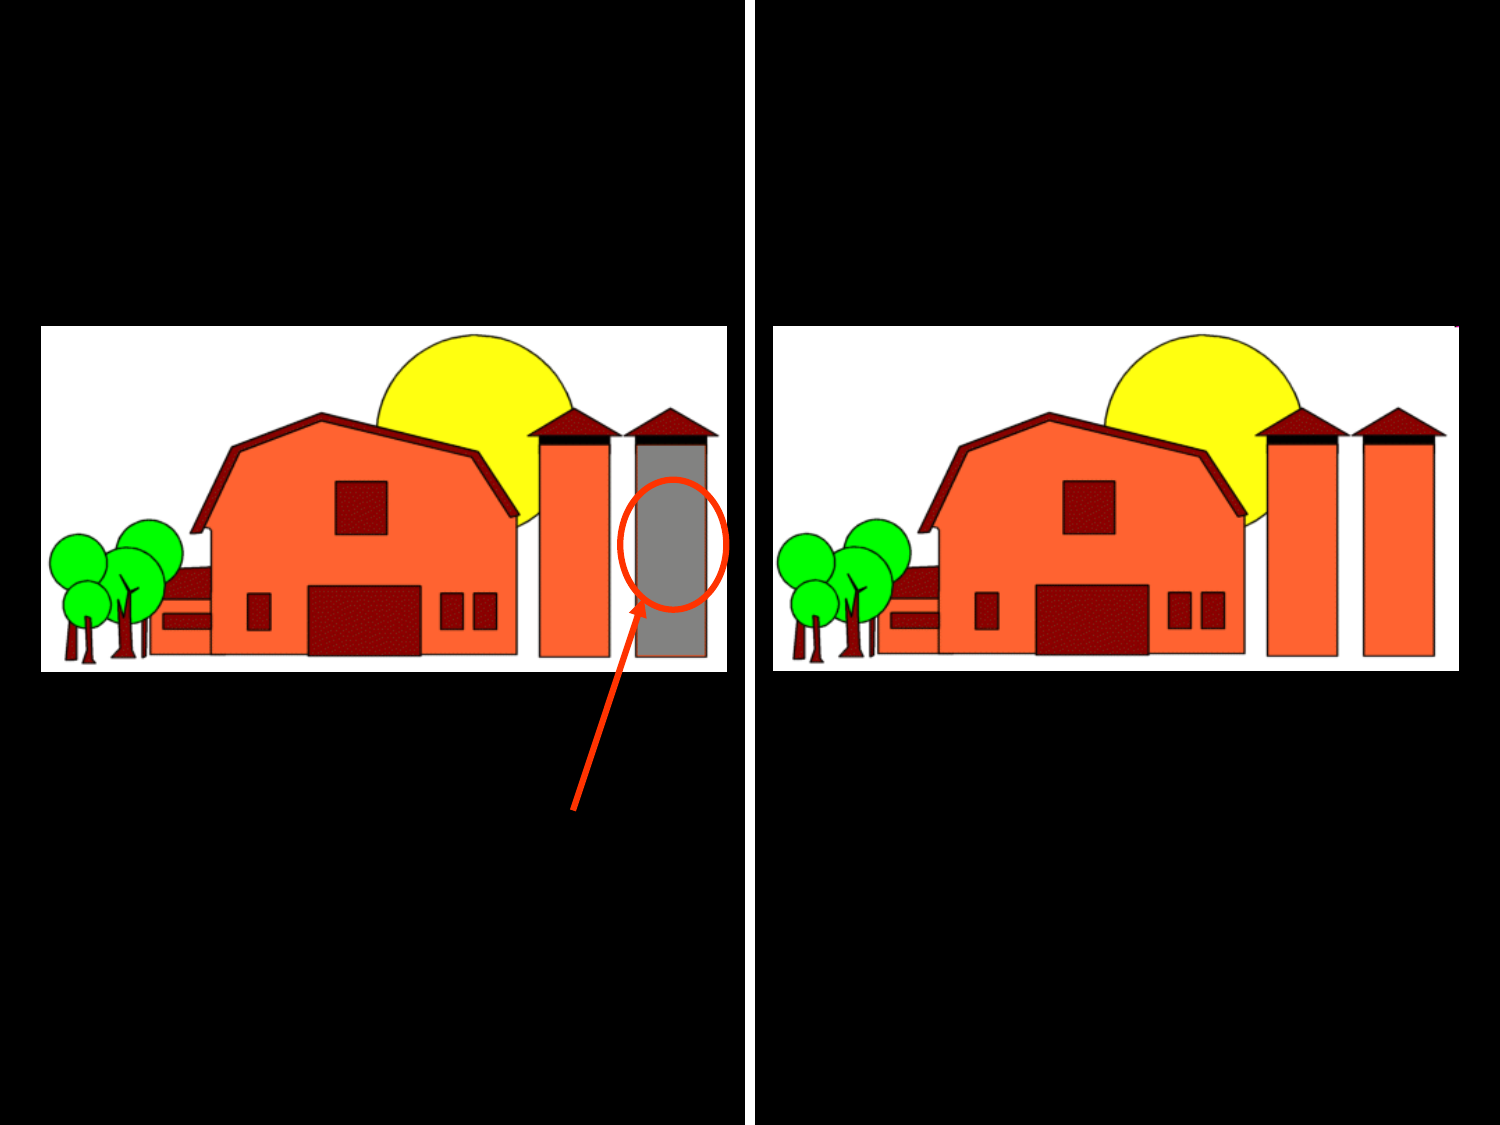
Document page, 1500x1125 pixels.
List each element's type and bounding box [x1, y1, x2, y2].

picture [41, 326, 727, 672]
picture [773, 326, 1459, 671]
picture [623, 569, 727, 672]
picture [624, 483, 723, 606]
